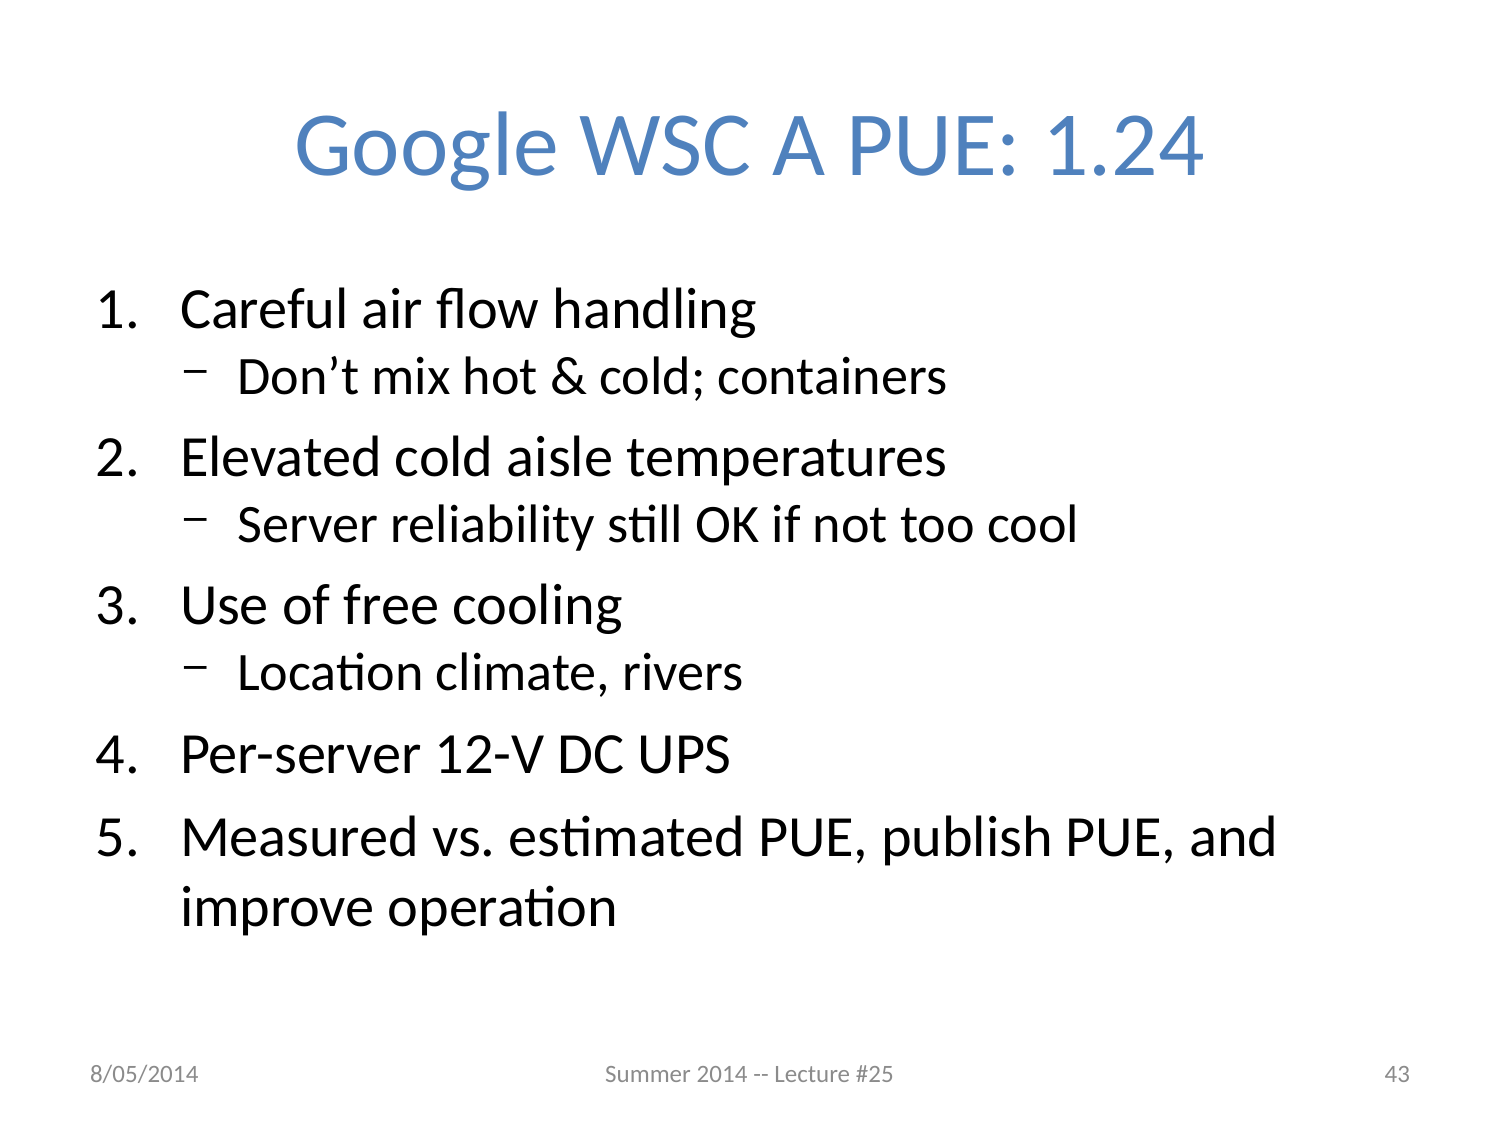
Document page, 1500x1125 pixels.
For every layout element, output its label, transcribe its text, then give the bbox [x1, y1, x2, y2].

slide_number <number> [1074, 1042, 1425, 1103]
list Careful air flow handling Don’t mix hot & cold; containers Elevated cold aisle temperatures Server reliability still OK if not too cool Use of free cooling Location climate, rivers Per-server 12-V DC UPS Measured vs. estimated PUE, publish PUE, and improve operation [80, 262, 1431, 1073]
title Google WSC A PUE: 1.24 [75, 45, 1425, 233]
footer Summer 2014 -- Lecture #25 [512, 1042, 988, 1103]
slide_number 8/05/2014 [75, 1042, 425, 1103]
